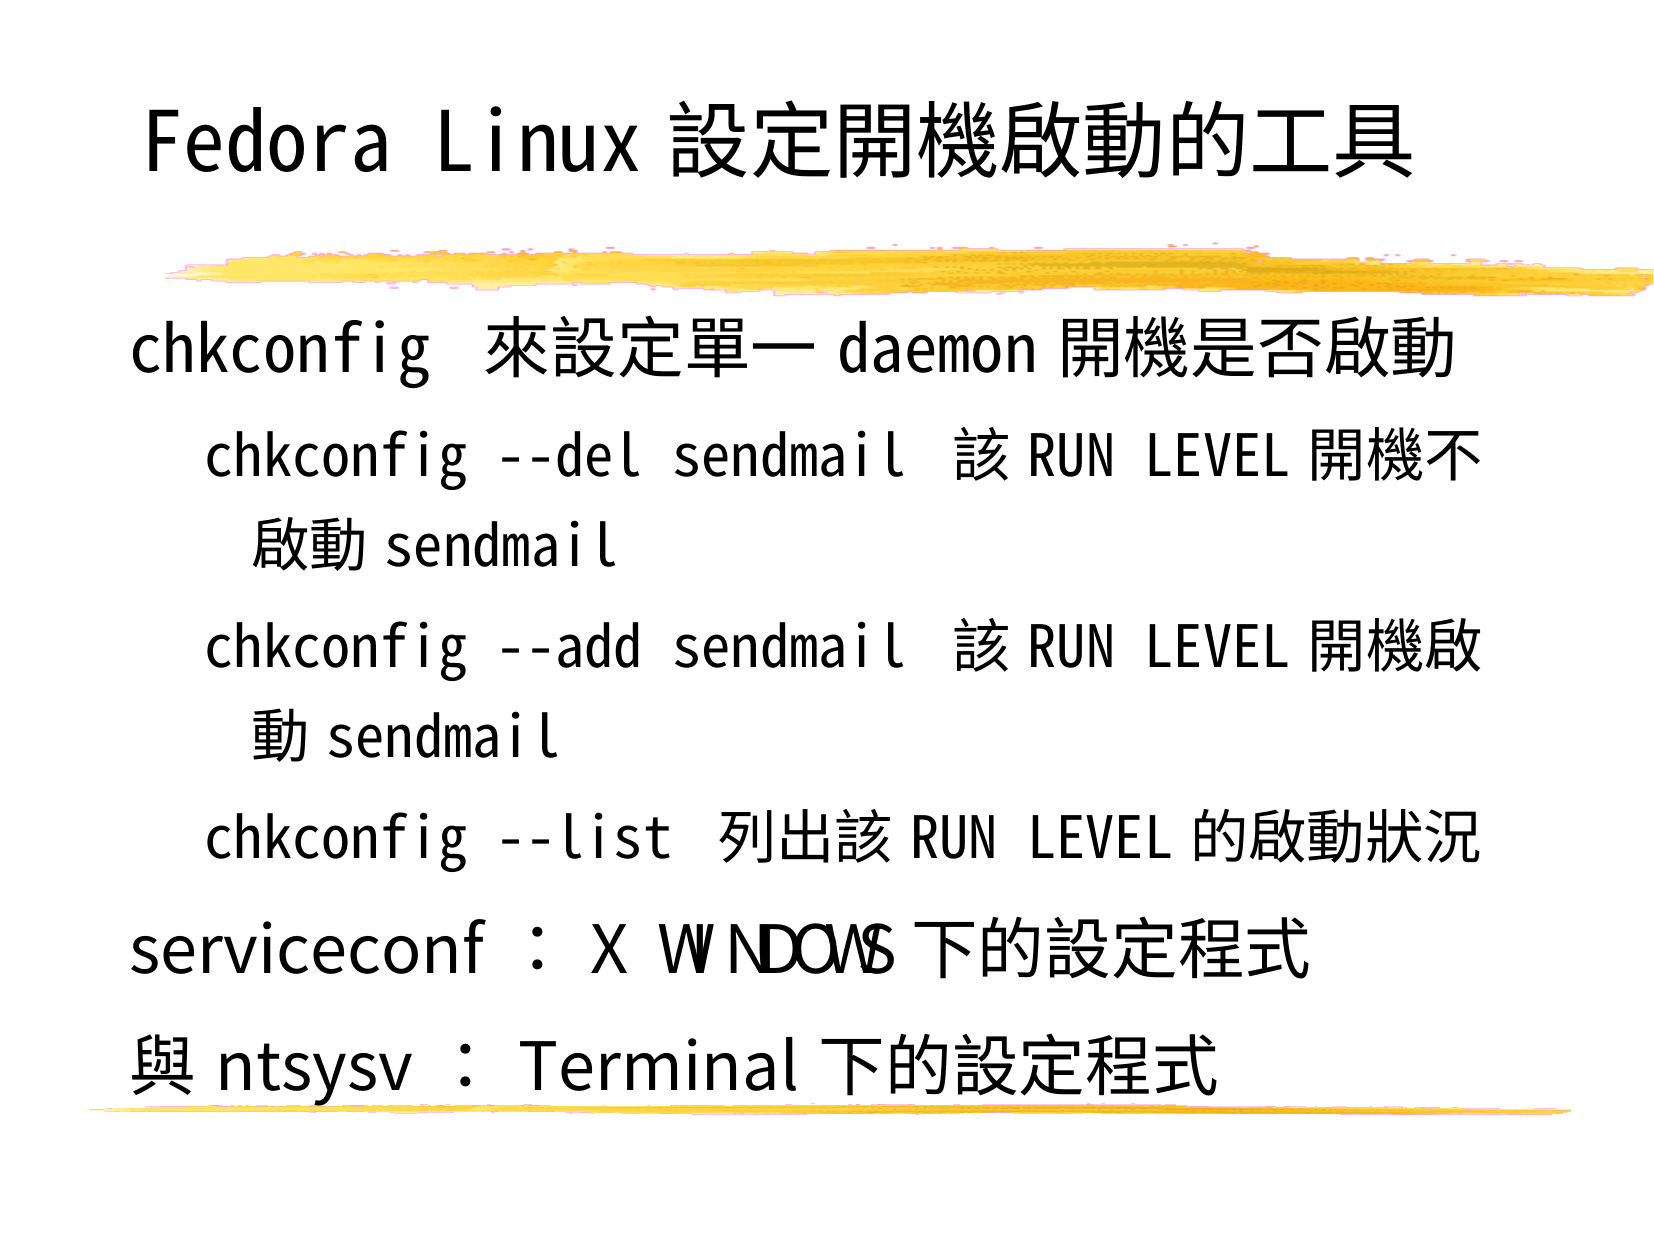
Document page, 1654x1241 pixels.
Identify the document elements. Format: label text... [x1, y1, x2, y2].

picture [82, 1102, 1571, 1117]
list chkconfig 來設定單一daemon開機是否啟動 chkconfig --del sendmail 該RUN LEVEL開機不啟動sendmail chkconfig --add sendmail 該RUN LEVEL開機啟動sendmail chkconfig --list 列出該RUN LEVEL的啟動狀況 serviceconf：X WINDOWS下的設定程式 與ntsysv：Terminal下的設定程式 [129, 289, 1536, 1034]
picture [165, 237, 1654, 308]
title Fedora Linux設定開機啟動的工具 [76, 28, 1482, 236]
